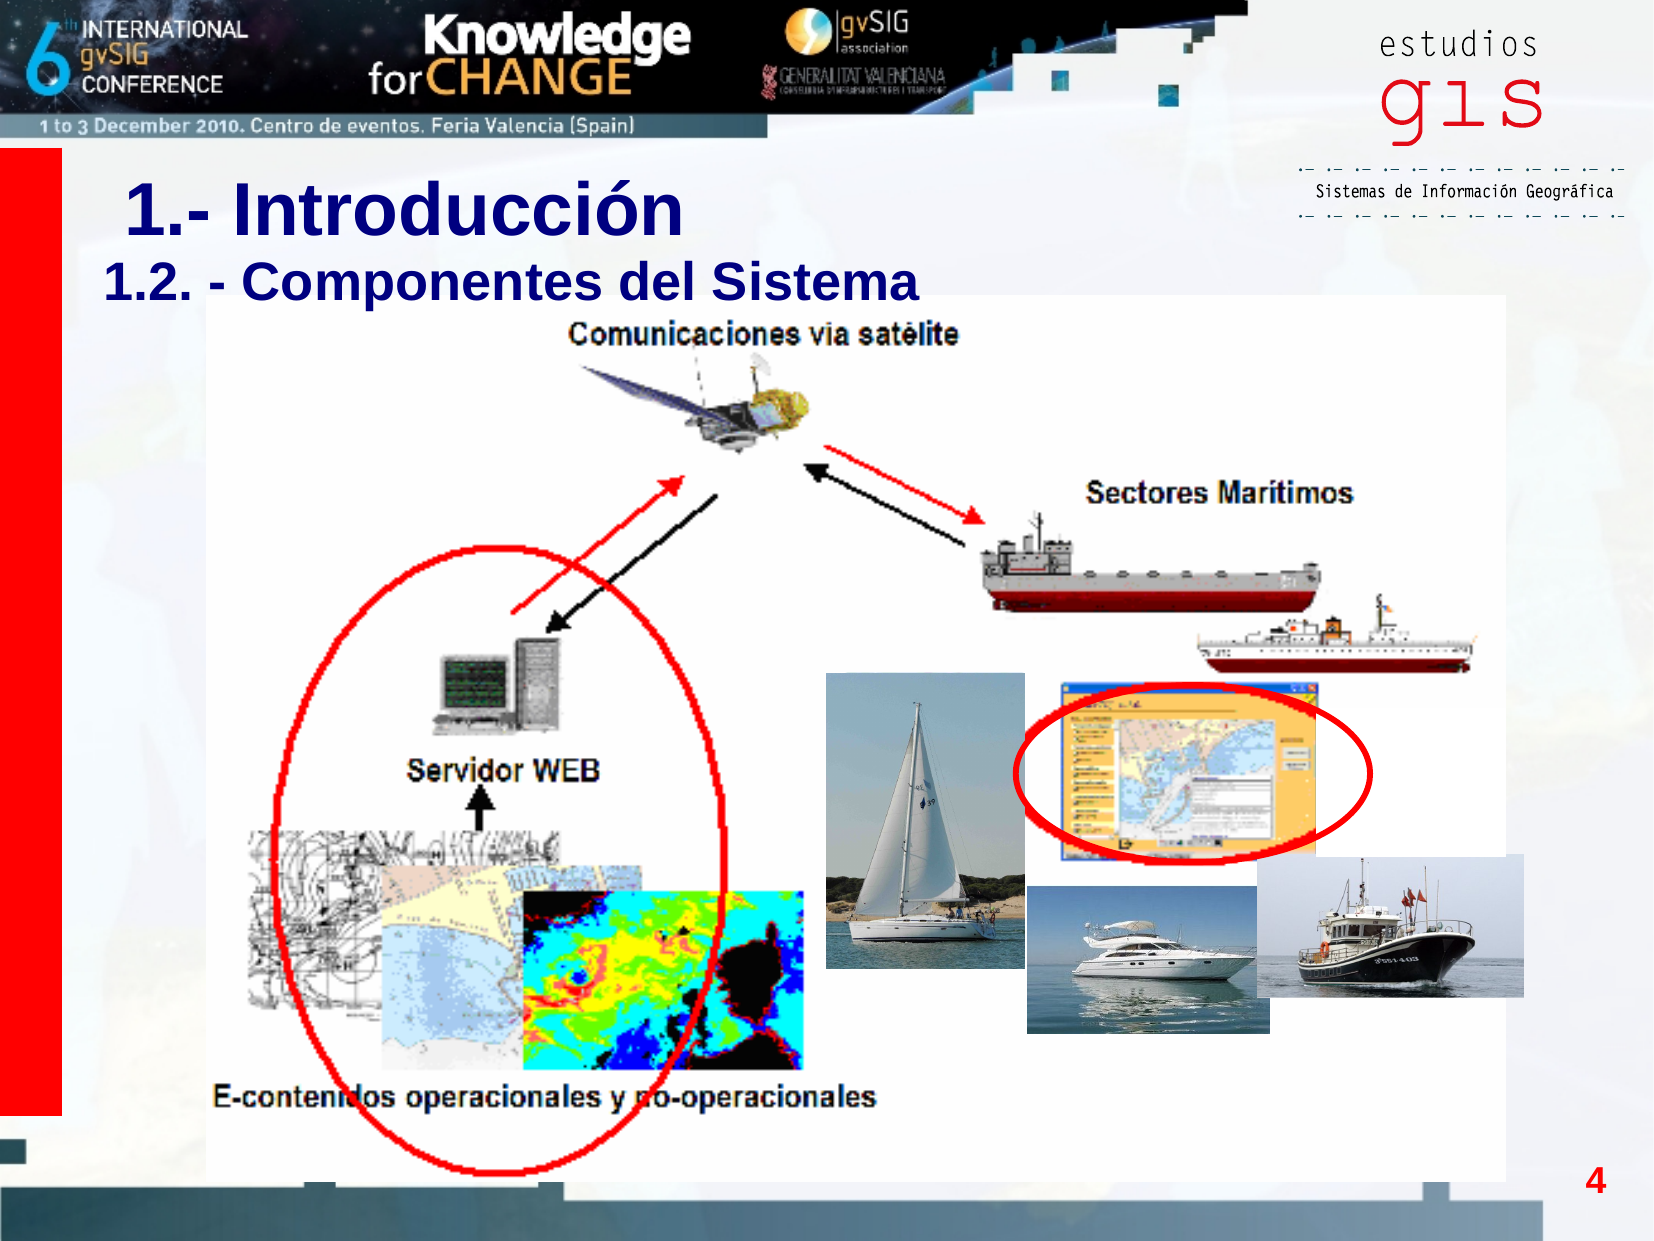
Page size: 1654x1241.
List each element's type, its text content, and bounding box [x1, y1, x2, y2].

text_box [1316, 708, 1506, 857]
text_box 4 [1570, 1151, 1654, 1210]
picture [0, 0, 1654, 1241]
text_box [1316, 714, 1367, 833]
text_box 1.- Introducción 1.2. - Componentes del Sistema [88, 117, 1418, 355]
